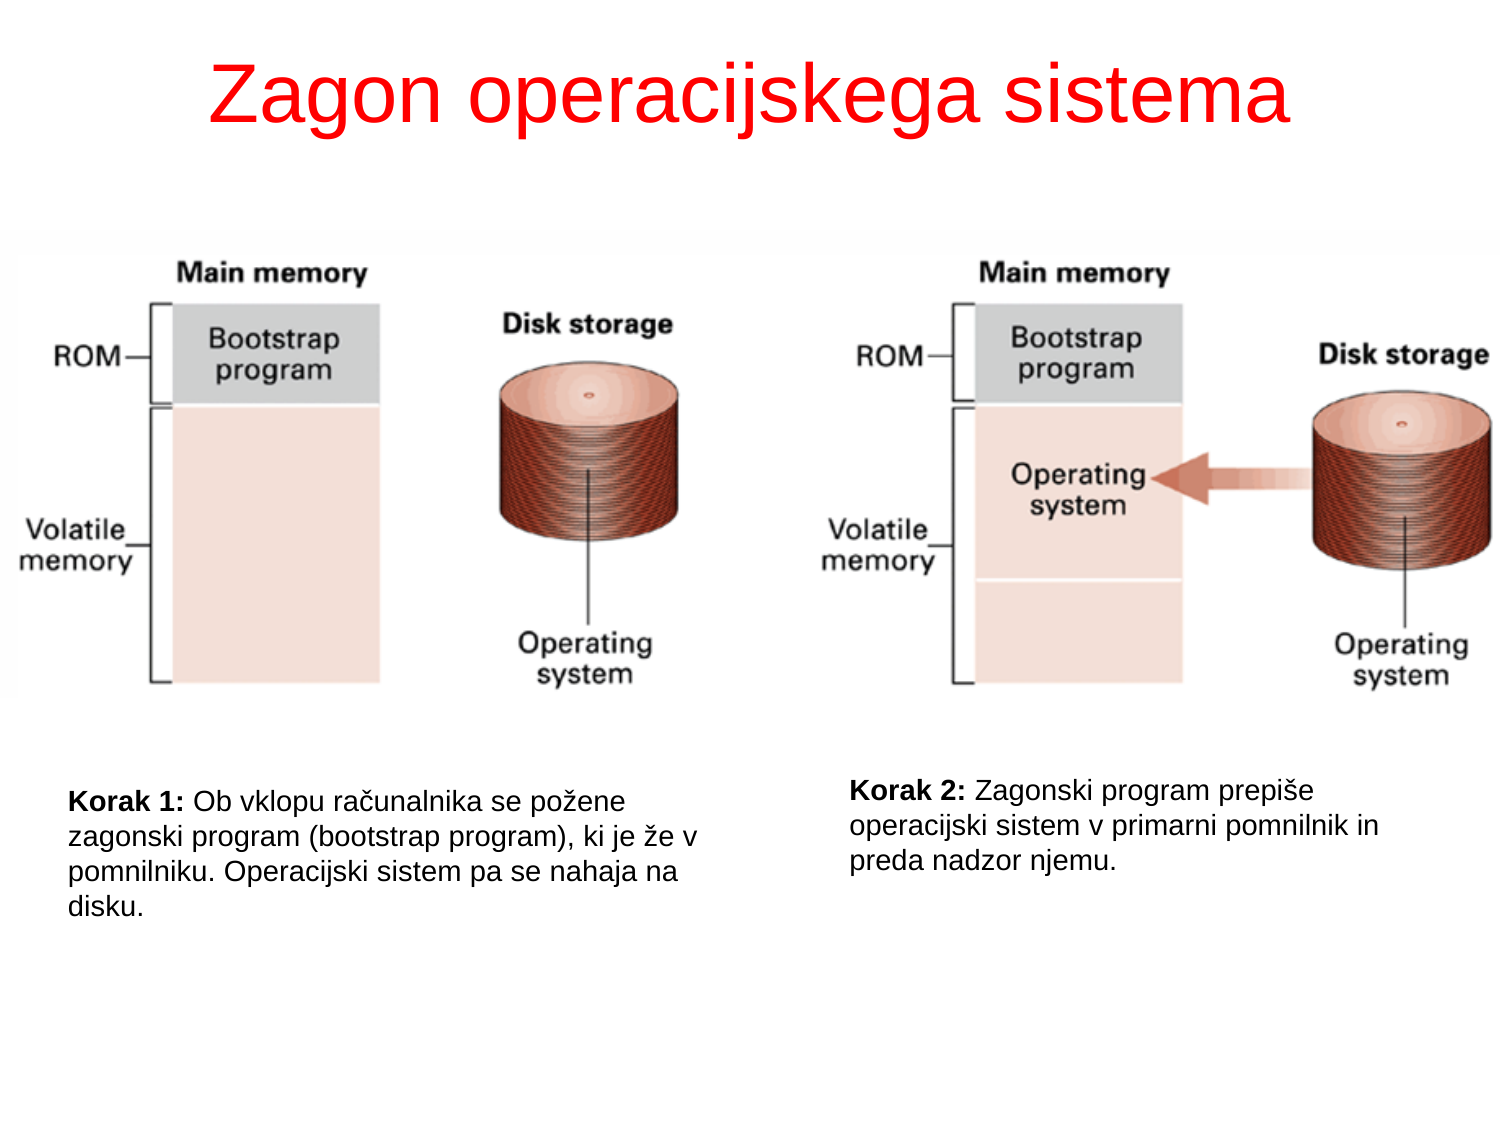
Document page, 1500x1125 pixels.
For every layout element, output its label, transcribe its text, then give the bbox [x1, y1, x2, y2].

text_box Korak 1: Ob vklopu računalnika se požene zagonski program (bootstrap program), ki je že v pomnilniku. Operacijski sistem pa se nahaja na disku. [53, 774, 742, 931]
text_box Korak 2: Zagonski program prepiše operacijski sistem v primarni pomnilnik in preda nadzor njemu. [834, 763, 1471, 885]
title Zagon operacijskega sistema [75, 31, 1426, 247]
picture [0, 230, 1500, 698]
